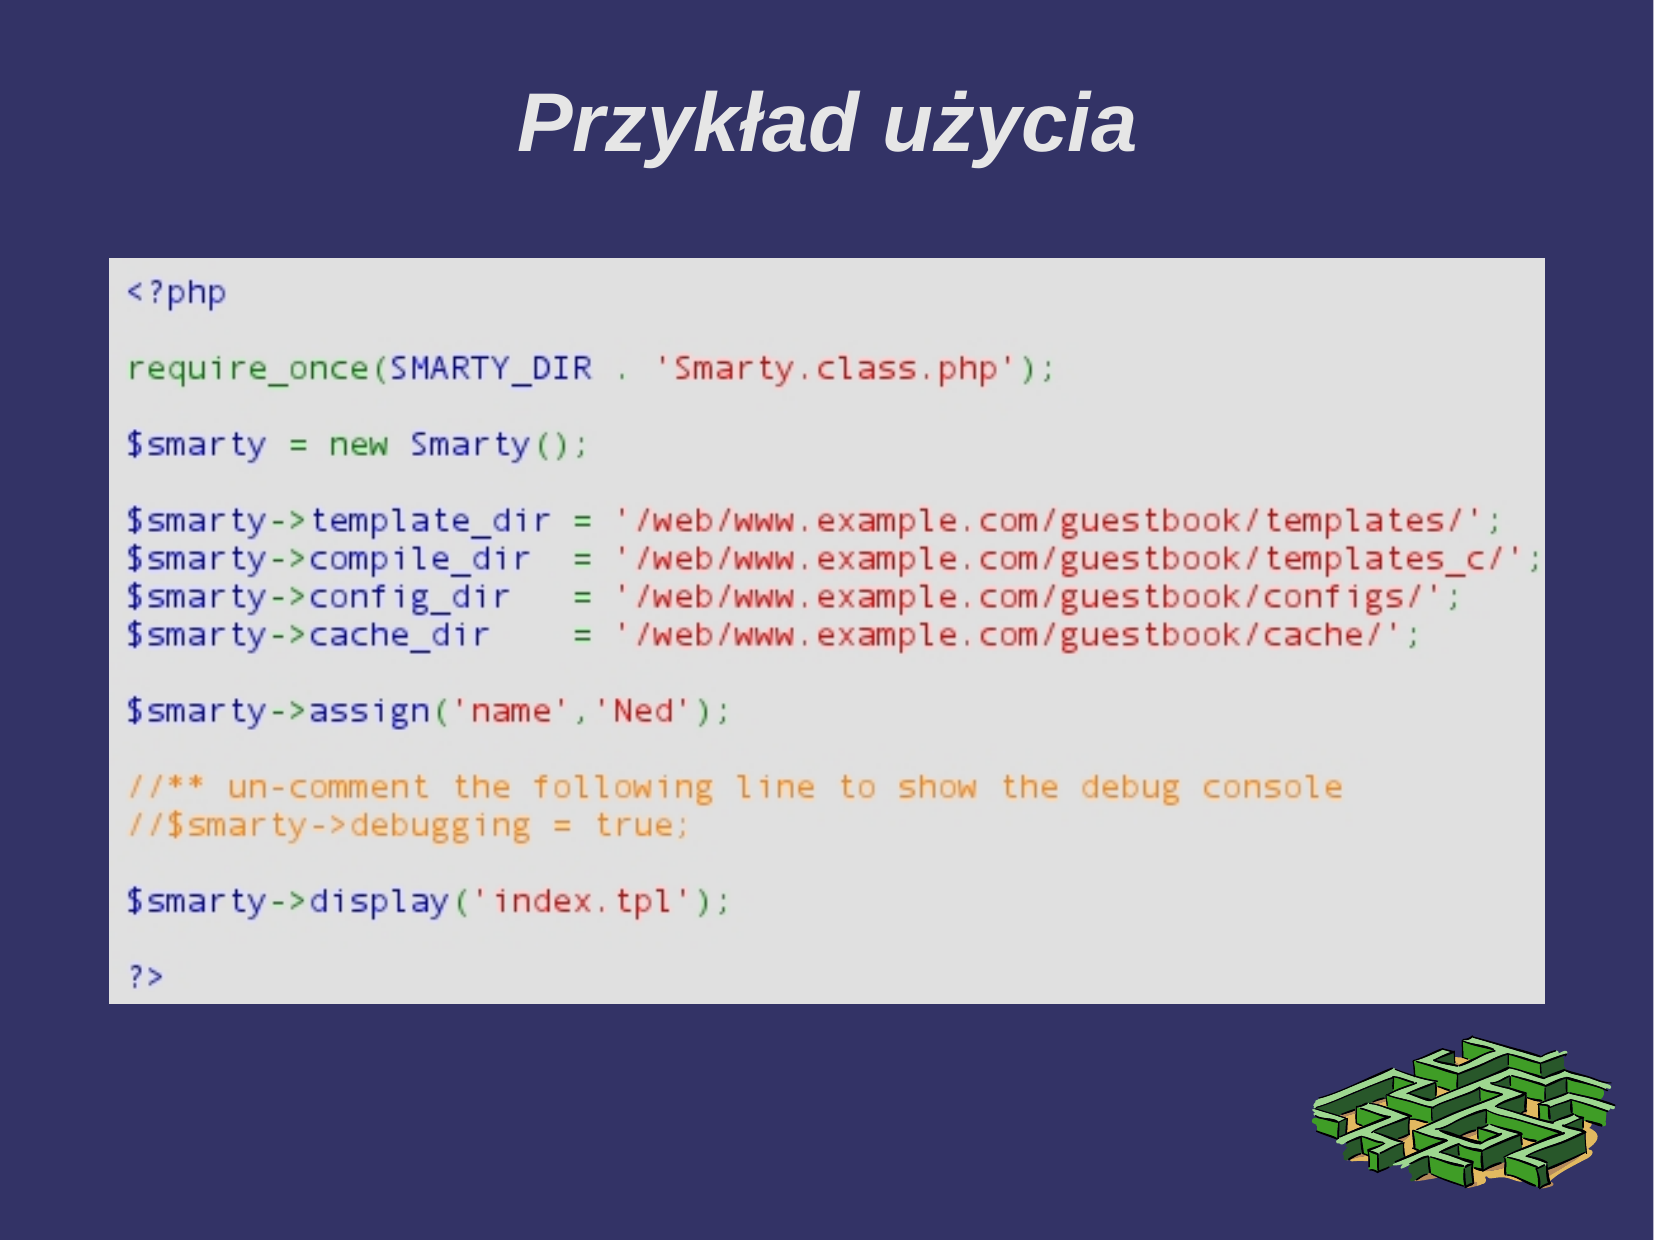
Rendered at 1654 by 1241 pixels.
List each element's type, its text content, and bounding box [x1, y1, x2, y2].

picture [109, 258, 1545, 1004]
title Przykład użycia [121, 19, 1534, 227]
